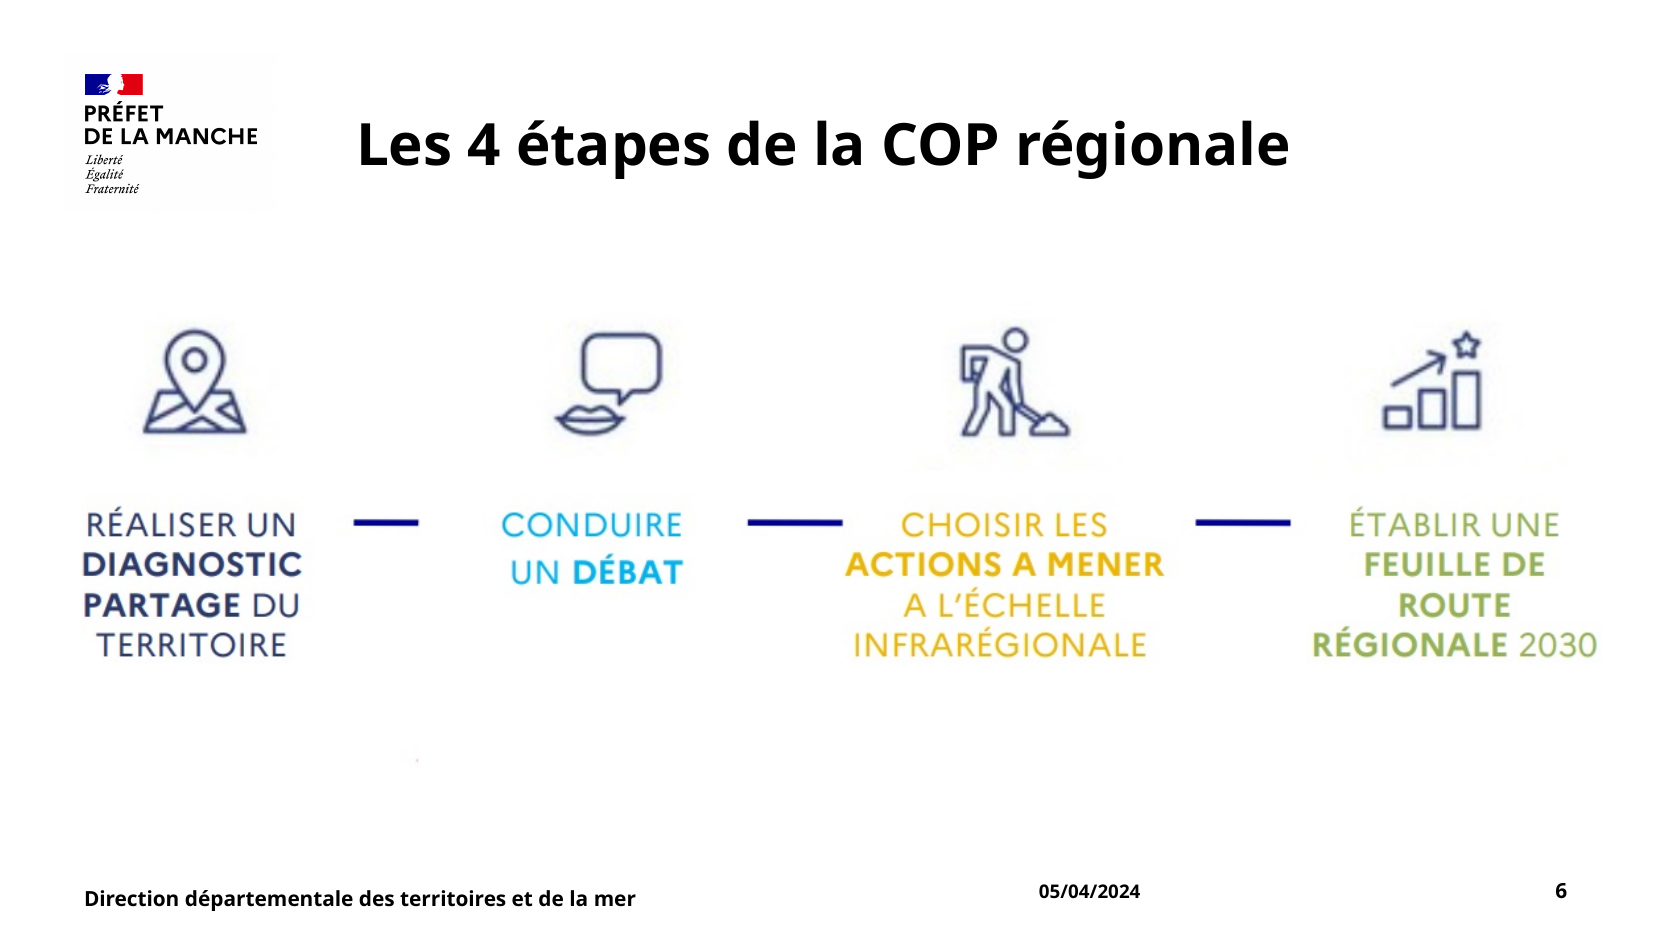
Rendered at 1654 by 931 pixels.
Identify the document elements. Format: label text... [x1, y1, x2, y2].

picture [64, 53, 278, 214]
picture [44, 283, 1610, 774]
title Les 4 étapes de la COP régionale [79, 64, 1568, 221]
